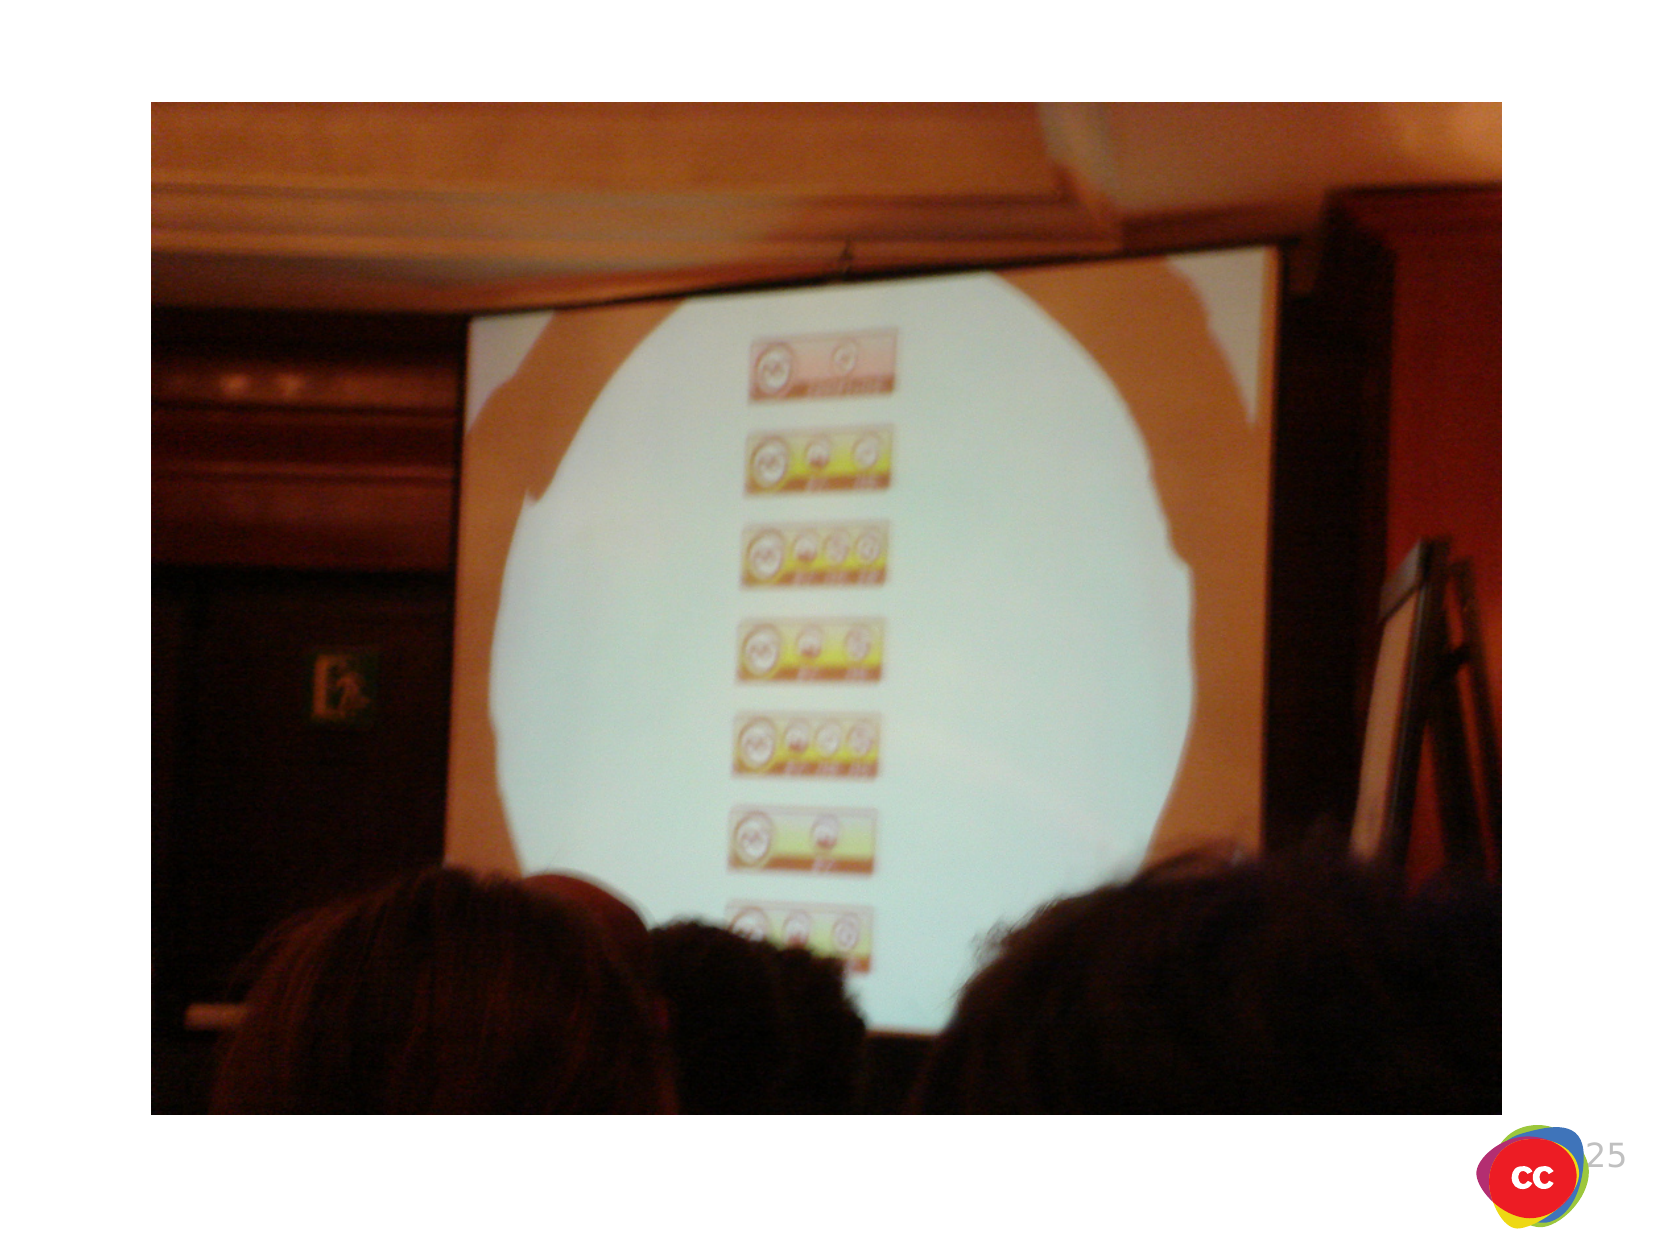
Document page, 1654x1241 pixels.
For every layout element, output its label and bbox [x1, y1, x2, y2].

picture [151, 102, 1502, 1115]
